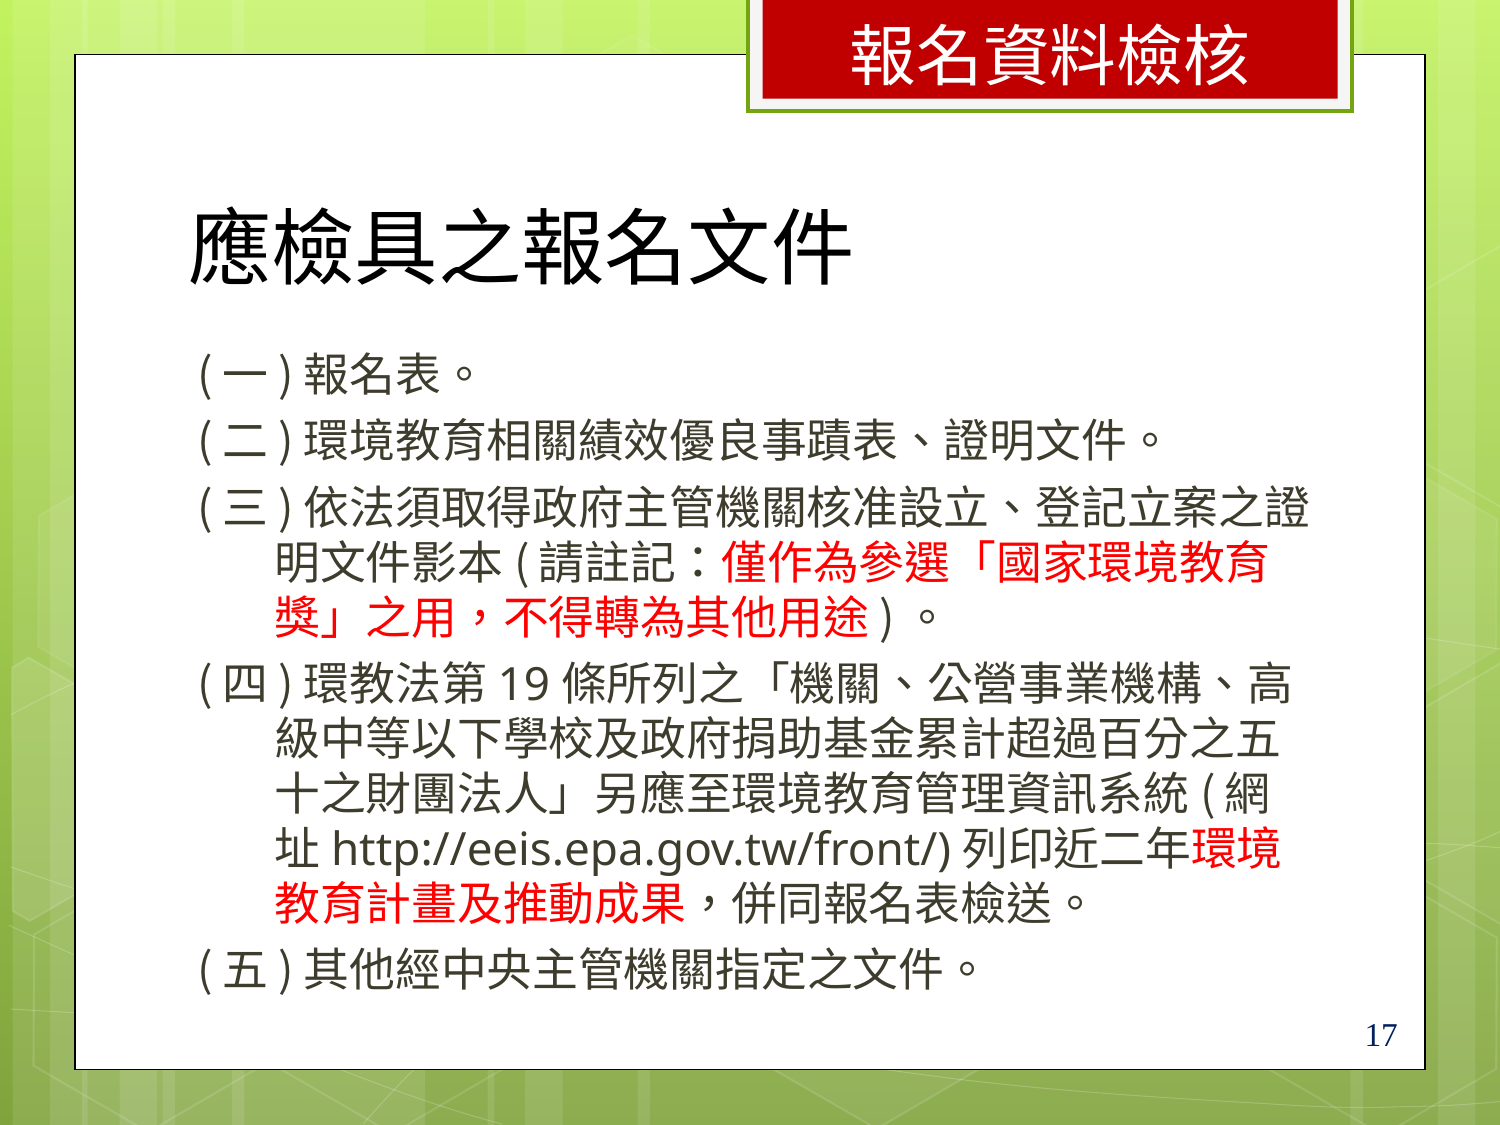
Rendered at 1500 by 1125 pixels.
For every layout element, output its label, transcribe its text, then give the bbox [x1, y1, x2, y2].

text_box 報名資料檢核 [785, 0, 1315, 107]
list (一)報名表。 (二)環境教育相關績效優良事蹟表、證明文件。 (三)依法須取得政府主管機關核准設立、登記立案之證明文件影本(請註記：僅作為參選「國家環境教育獎」之用，不得轉為其他用途)。 (四)環教法第19條所列之「機關、公營事業機構、高級中等以下學校及政府捐助基金累計超過百分之五十之財團法人」另應至環境教育管理資訊系統(網址http://eeis.epa.gov.tw/front/)列印近二年環境教育計畫及推動成果，併同報名表檢送。 (五)其他經中央主管機關指定之文件。 [171, 337, 1329, 946]
text_box <編號> [838, 1003, 1413, 1064]
title 應檢具之報名文件 [173, 160, 1326, 331]
